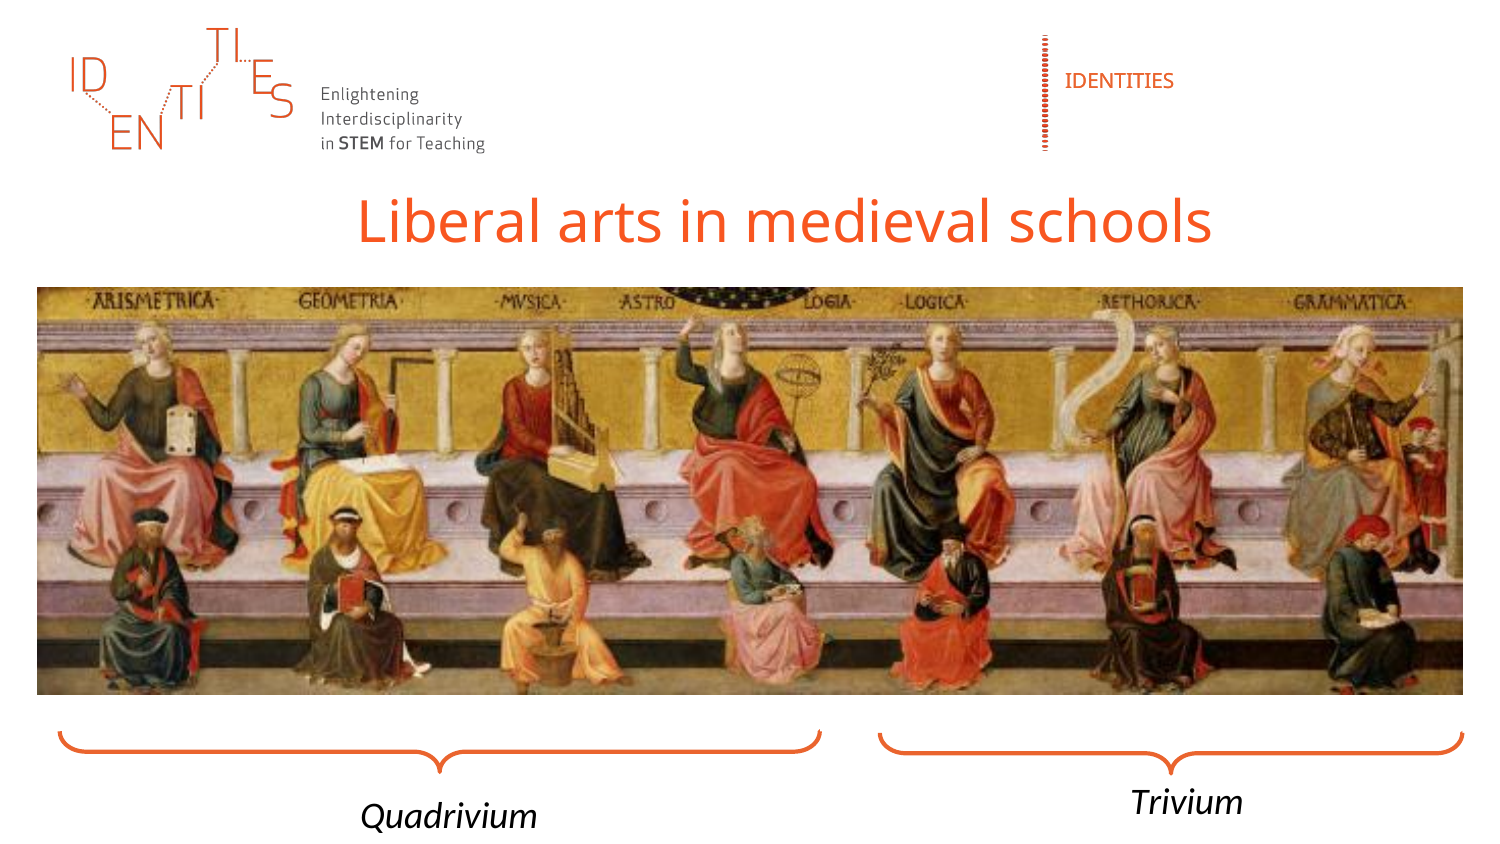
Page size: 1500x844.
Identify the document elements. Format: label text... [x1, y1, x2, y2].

text_box Trivium [958, 769, 1416, 830]
text_box Liberal arts in medieval schools [292, 176, 1278, 263]
picture [71, 24, 485, 157]
text_box IDENTITIES [1050, 60, 1472, 121]
picture [1042, 35, 1051, 151]
picture [37, 287, 1463, 695]
text_box Quadrivium [220, 783, 678, 844]
